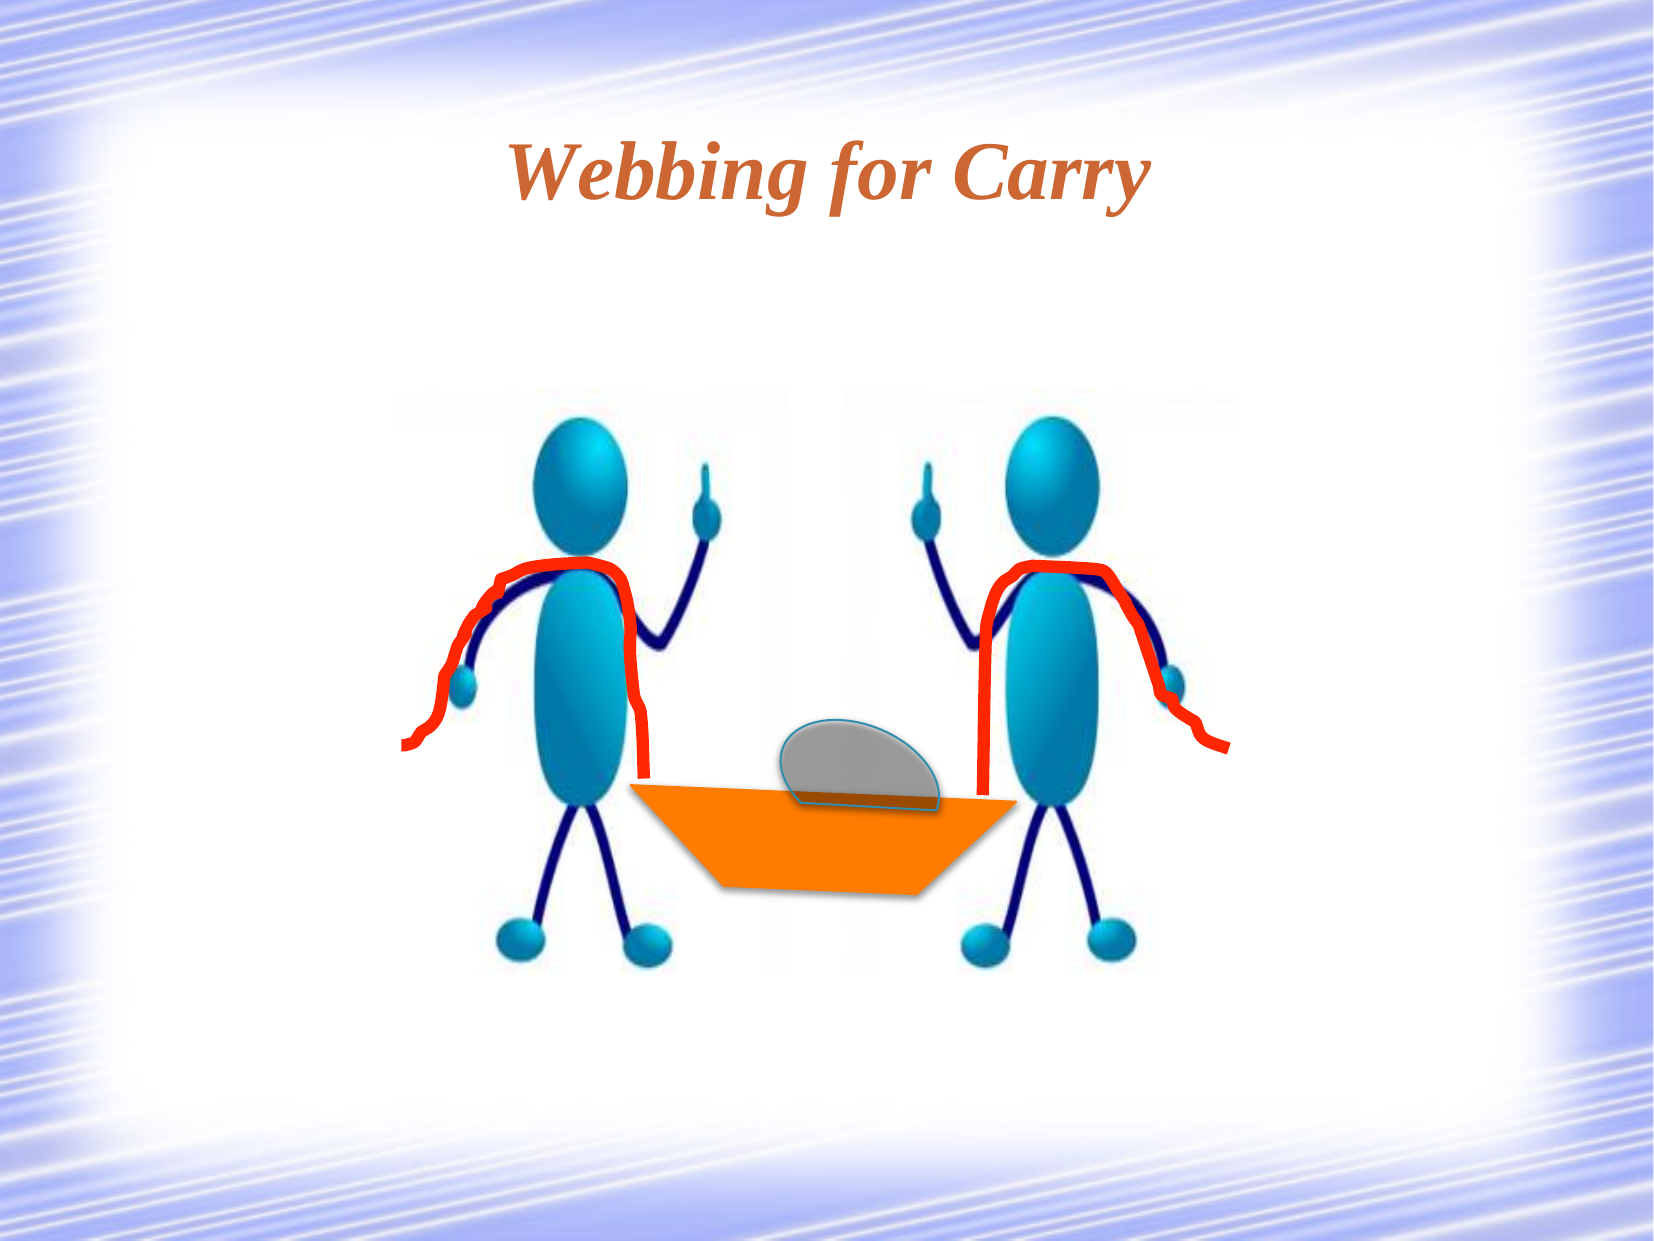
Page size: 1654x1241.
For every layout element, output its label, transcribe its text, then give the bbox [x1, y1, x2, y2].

picture [0, 0, 1654, 1241]
title Webbing for Carry [121, 67, 1534, 275]
list [121, 344, 1534, 1065]
text_box [635, 787, 1012, 893]
